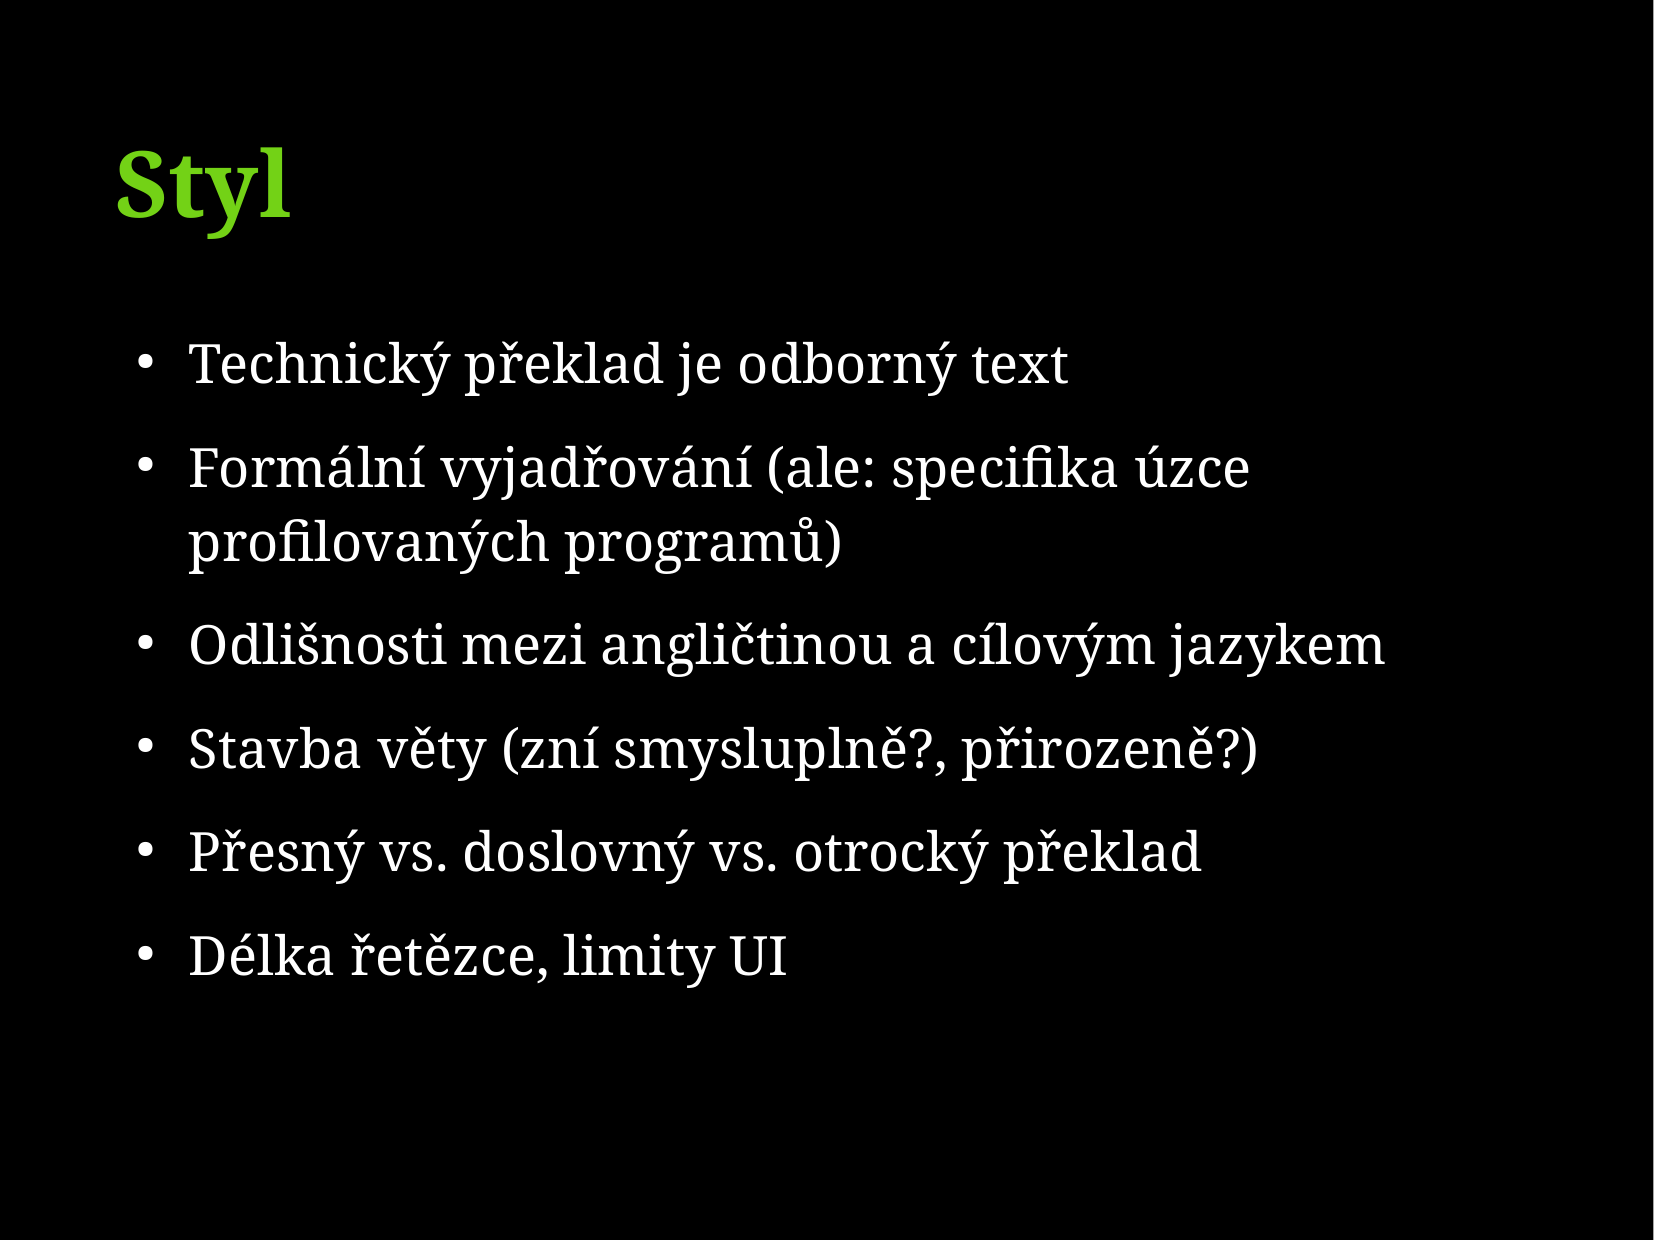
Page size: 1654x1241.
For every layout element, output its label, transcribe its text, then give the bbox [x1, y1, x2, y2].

list Technický překlad je odborný text Formální vyjadřování (ale: specifika úzce profilovaných programů) Odlišnosti mezi angličtinou a cílovým jazykem Stavba věty (zní smysluplně?, přirozeně?) Přesný vs. doslovný vs. otrocký překlad Délka řetězce, limity UI [118, 325, 1536, 1145]
title Styl [115, 78, 1539, 287]
